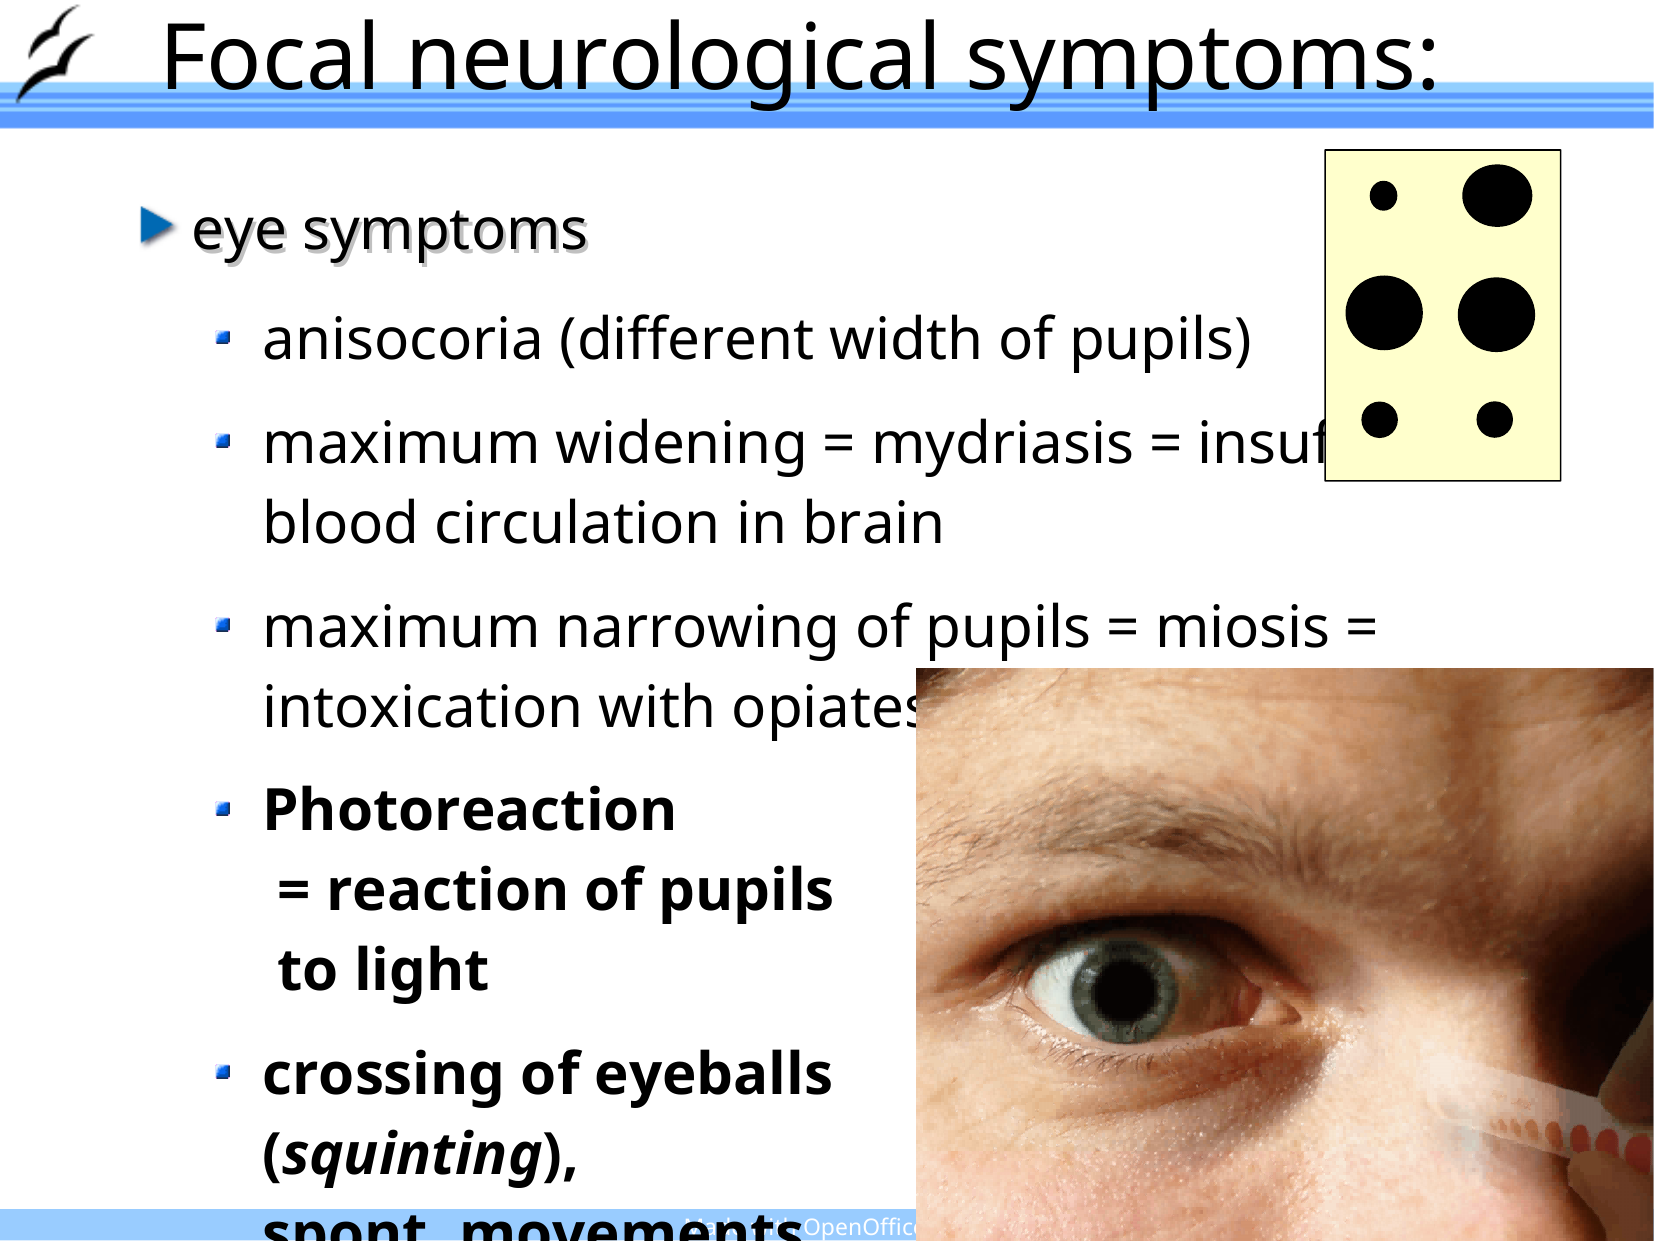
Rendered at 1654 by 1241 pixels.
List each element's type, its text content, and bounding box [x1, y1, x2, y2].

title Focal neurological symptoms: [94, 0, 1507, 109]
text_box [1325, 150, 1561, 481]
text_box [915, 667, 1654, 1241]
picture [0, 0, 1654, 133]
list eye symptoms anisocoria (different width of pupils) maximum widening = mydriasis = insufficient blood circulation in brain maximum narrowing of pupils = miosis = intoxication with opiates Photoreaction = reaction of pupils to light crossing of eyeballs (squinting), spont. movements [120, 186, 1534, 1195]
